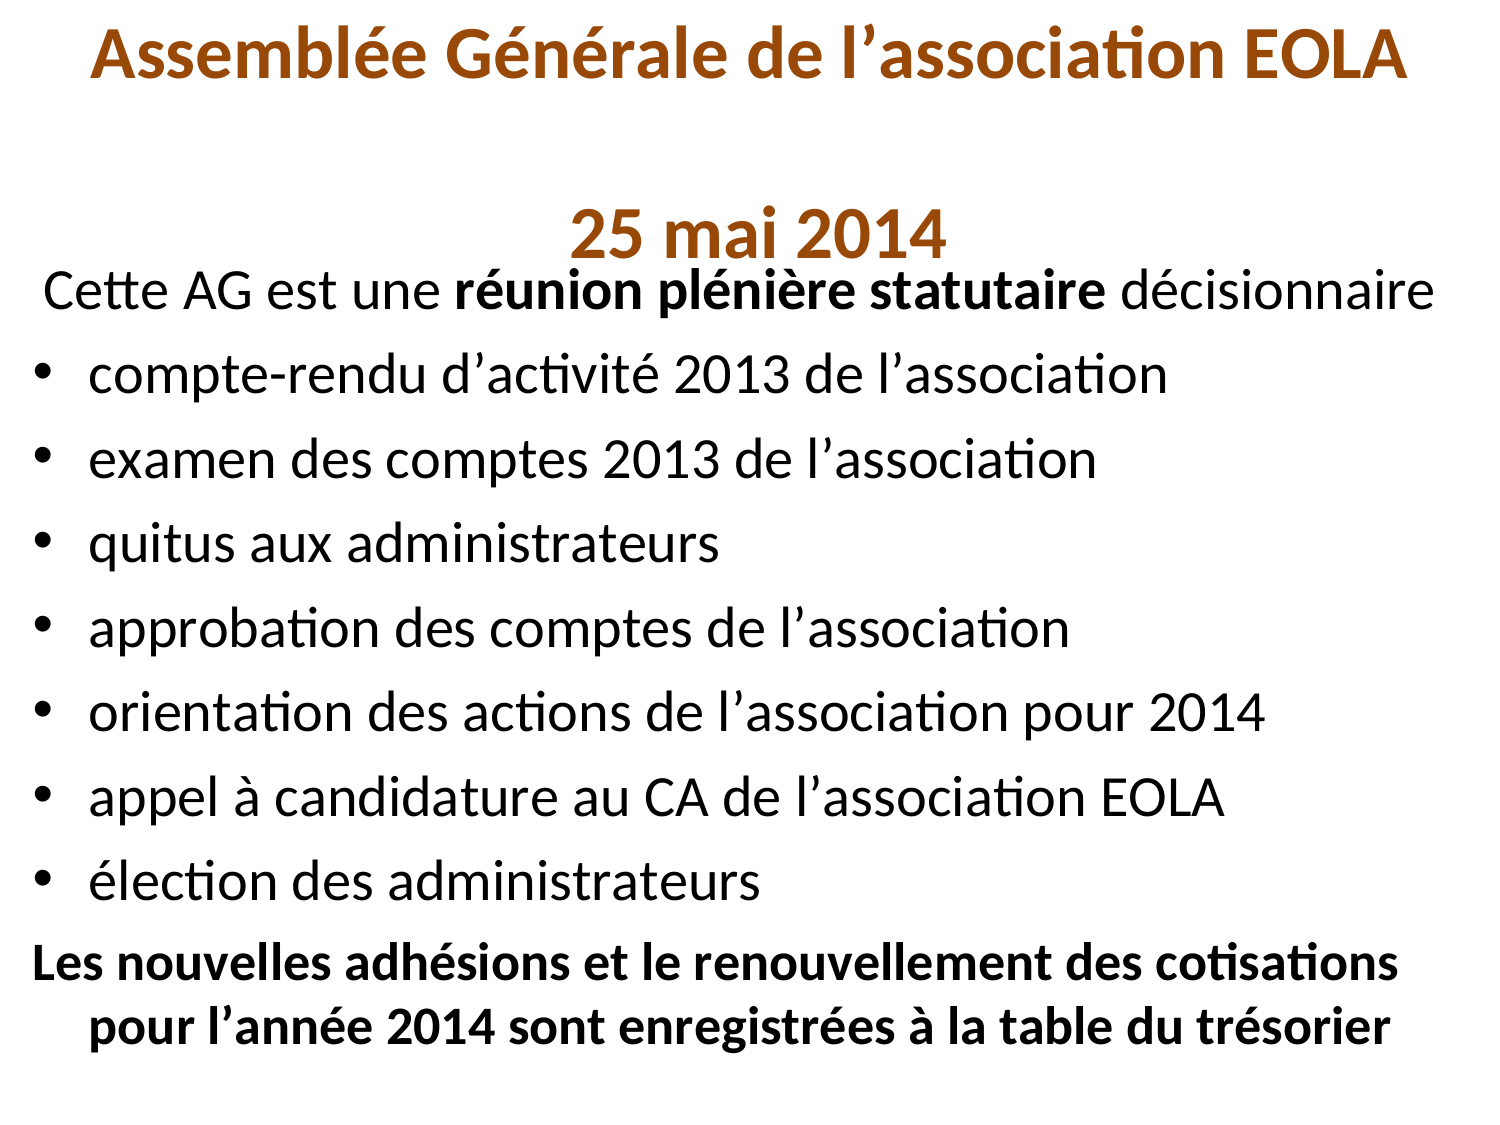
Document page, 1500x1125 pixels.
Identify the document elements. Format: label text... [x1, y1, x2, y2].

list Cette AG est une réunion plénière statutaire décisionnaire compte-rendu d’activité 2013 de l’association examen des comptes 2013 de l’association quitus aux administrateurs approbation des comptes de l’association orientation des actions de l’association pour 2014 appel à candidature au CA de l’association EOLA élection des administrateurs Les nouvelles adhésions et le renouvellement des cotisations pour l’année 2014 sont enregistrées à la table du trésorier [17, 243, 1459, 1040]
title Assemblée Générale de l’association EOLA 25 mai 2014 [75, 45, 1426, 233]
